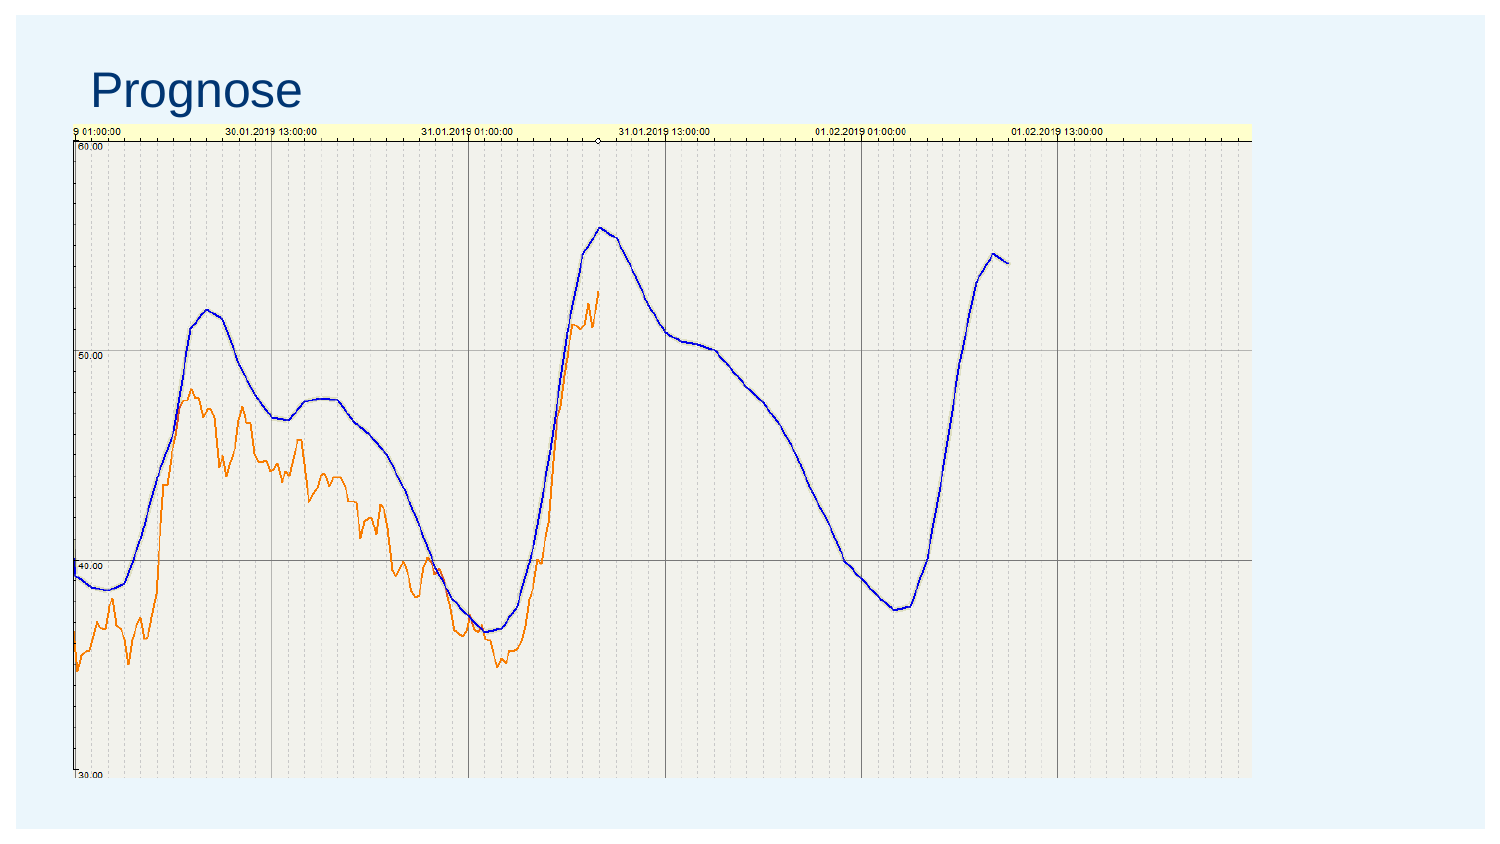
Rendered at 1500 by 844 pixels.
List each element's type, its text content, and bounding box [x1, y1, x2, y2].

picture [0, 0, 1500, 844]
title Prognose [75, 33, 1425, 125]
